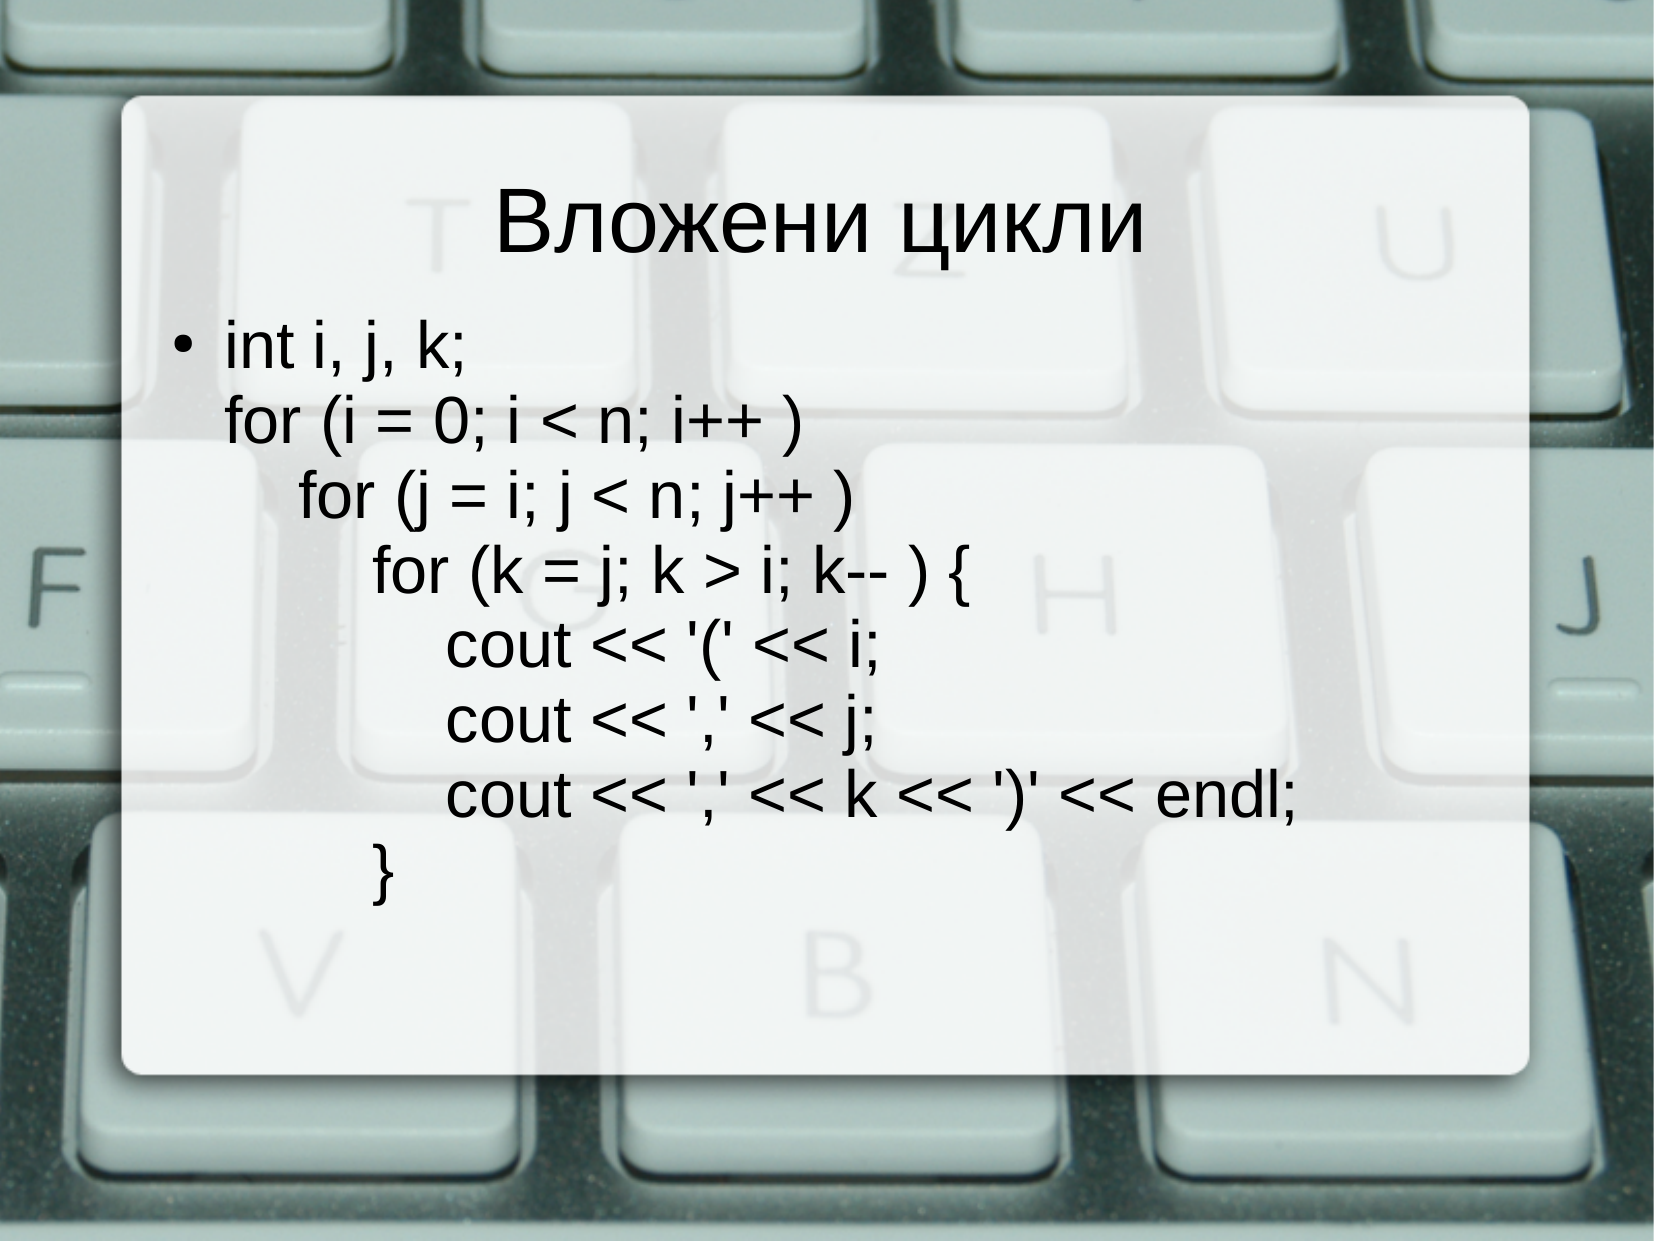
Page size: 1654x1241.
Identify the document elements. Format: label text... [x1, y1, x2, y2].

list int i, j, k; for (i = 0; i < n; i++ ) for (j = i; j < n; j++ ) for (k = j; k > i; k-- ) { cout << '(' << i; cout << ',' << j; cout << ',' << k << ')' << endl; } [153, 308, 1512, 1028]
picture [0, 0, 1654, 1241]
title Вложени цикли [135, 117, 1506, 325]
